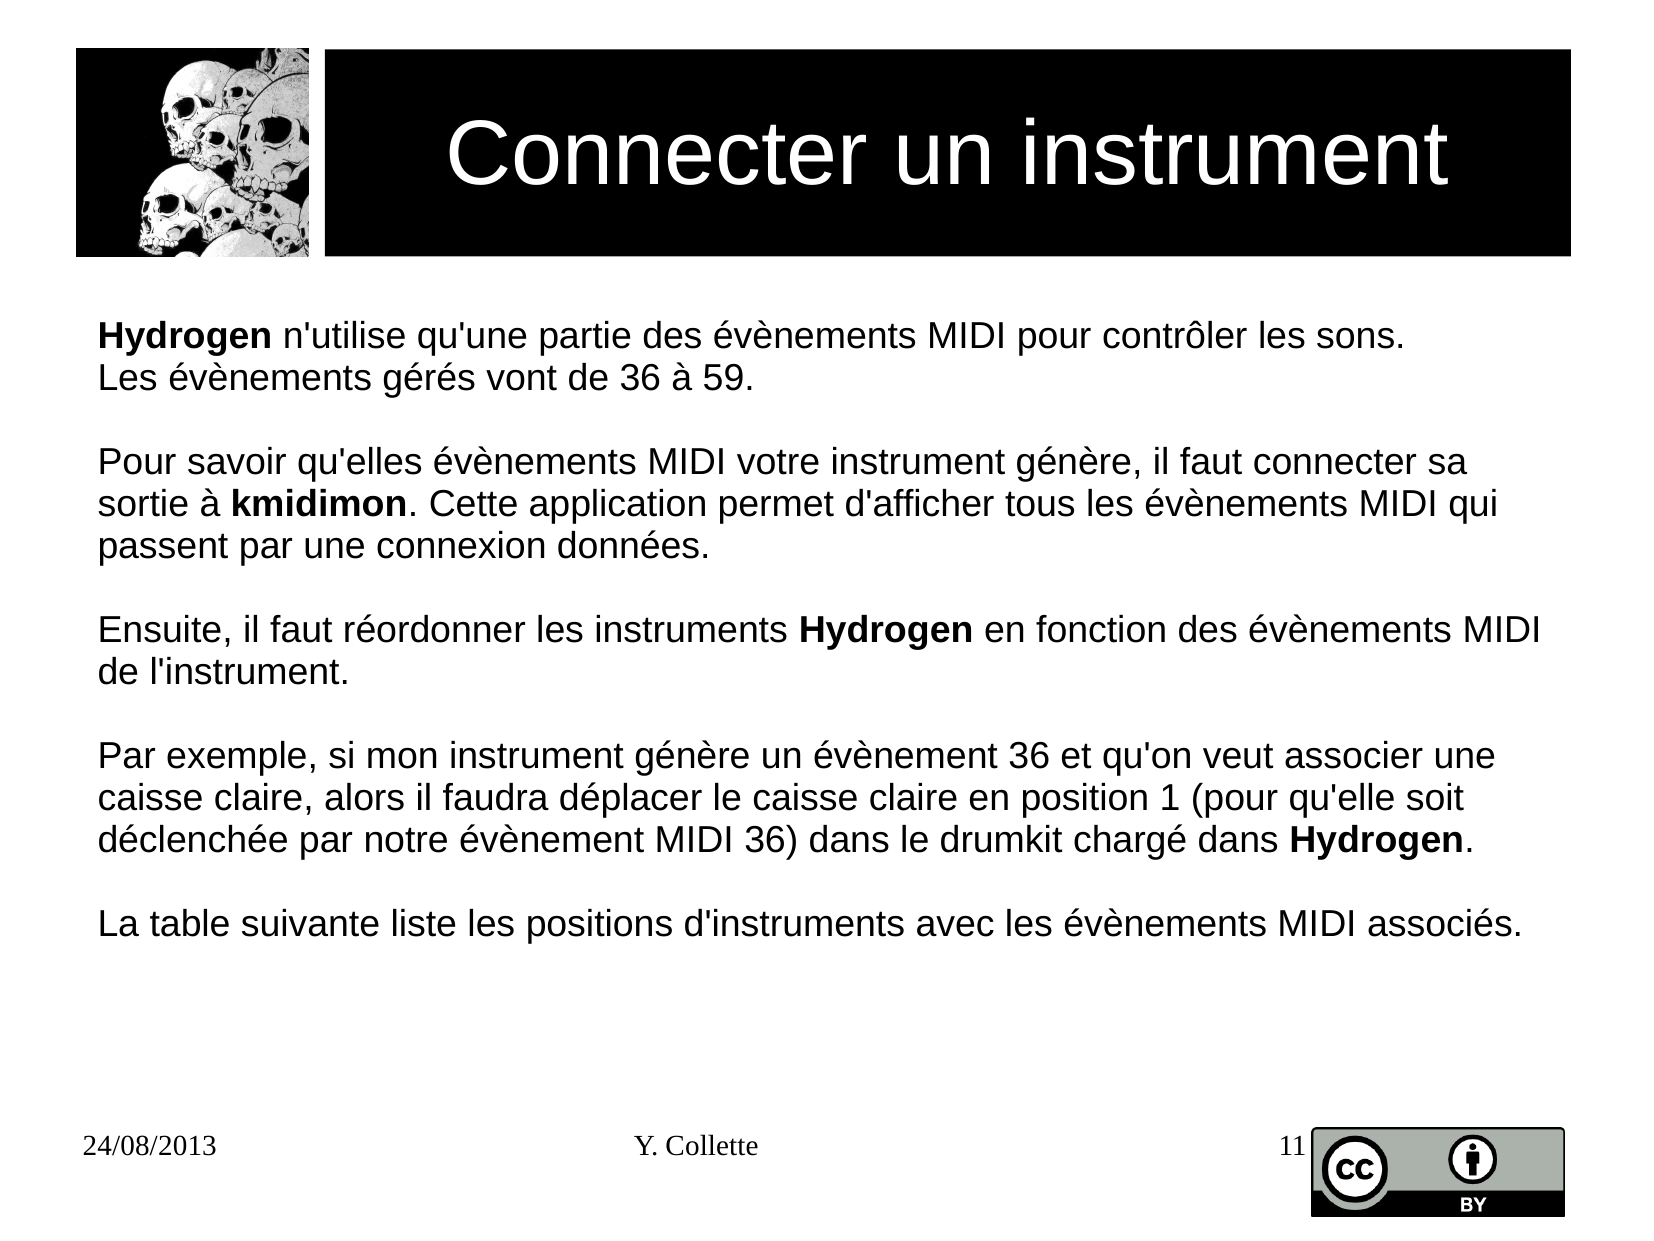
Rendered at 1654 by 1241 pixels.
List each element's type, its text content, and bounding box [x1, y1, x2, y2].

picture [76, 48, 309, 257]
title Connecter un instrument [324, 49, 1571, 257]
text_box Hydrogen n'utilise qu'une partie des évènements MIDI pour contrôler les sons. Les évènements gérés vont de 36 à 59. Pour savoir qu'elles évènements MIDI votre instrument génère, il faut connecter sa sortie à kmidimon. Cette application permet d'afficher tous les évènements MIDI qui passent par une connexion données. Ensuite, il faut réordonner les instruments Hydrogen en fonction des évènements MIDI de l'instrument. Par exemple, si mon instrument génère un évènement 36 et qu'on veut associer une caisse claire, alors il faudra déplacer le caisse claire en position 1 (pour qu'elle soit déclenchée par notre évènement MIDI 36) dans le drumkit chargé dans Hydrogen. La table suivante liste les positions d'instruments avec les évènements MIDI associés. [82, 307, 1571, 952]
picture [1311, 1127, 1565, 1217]
